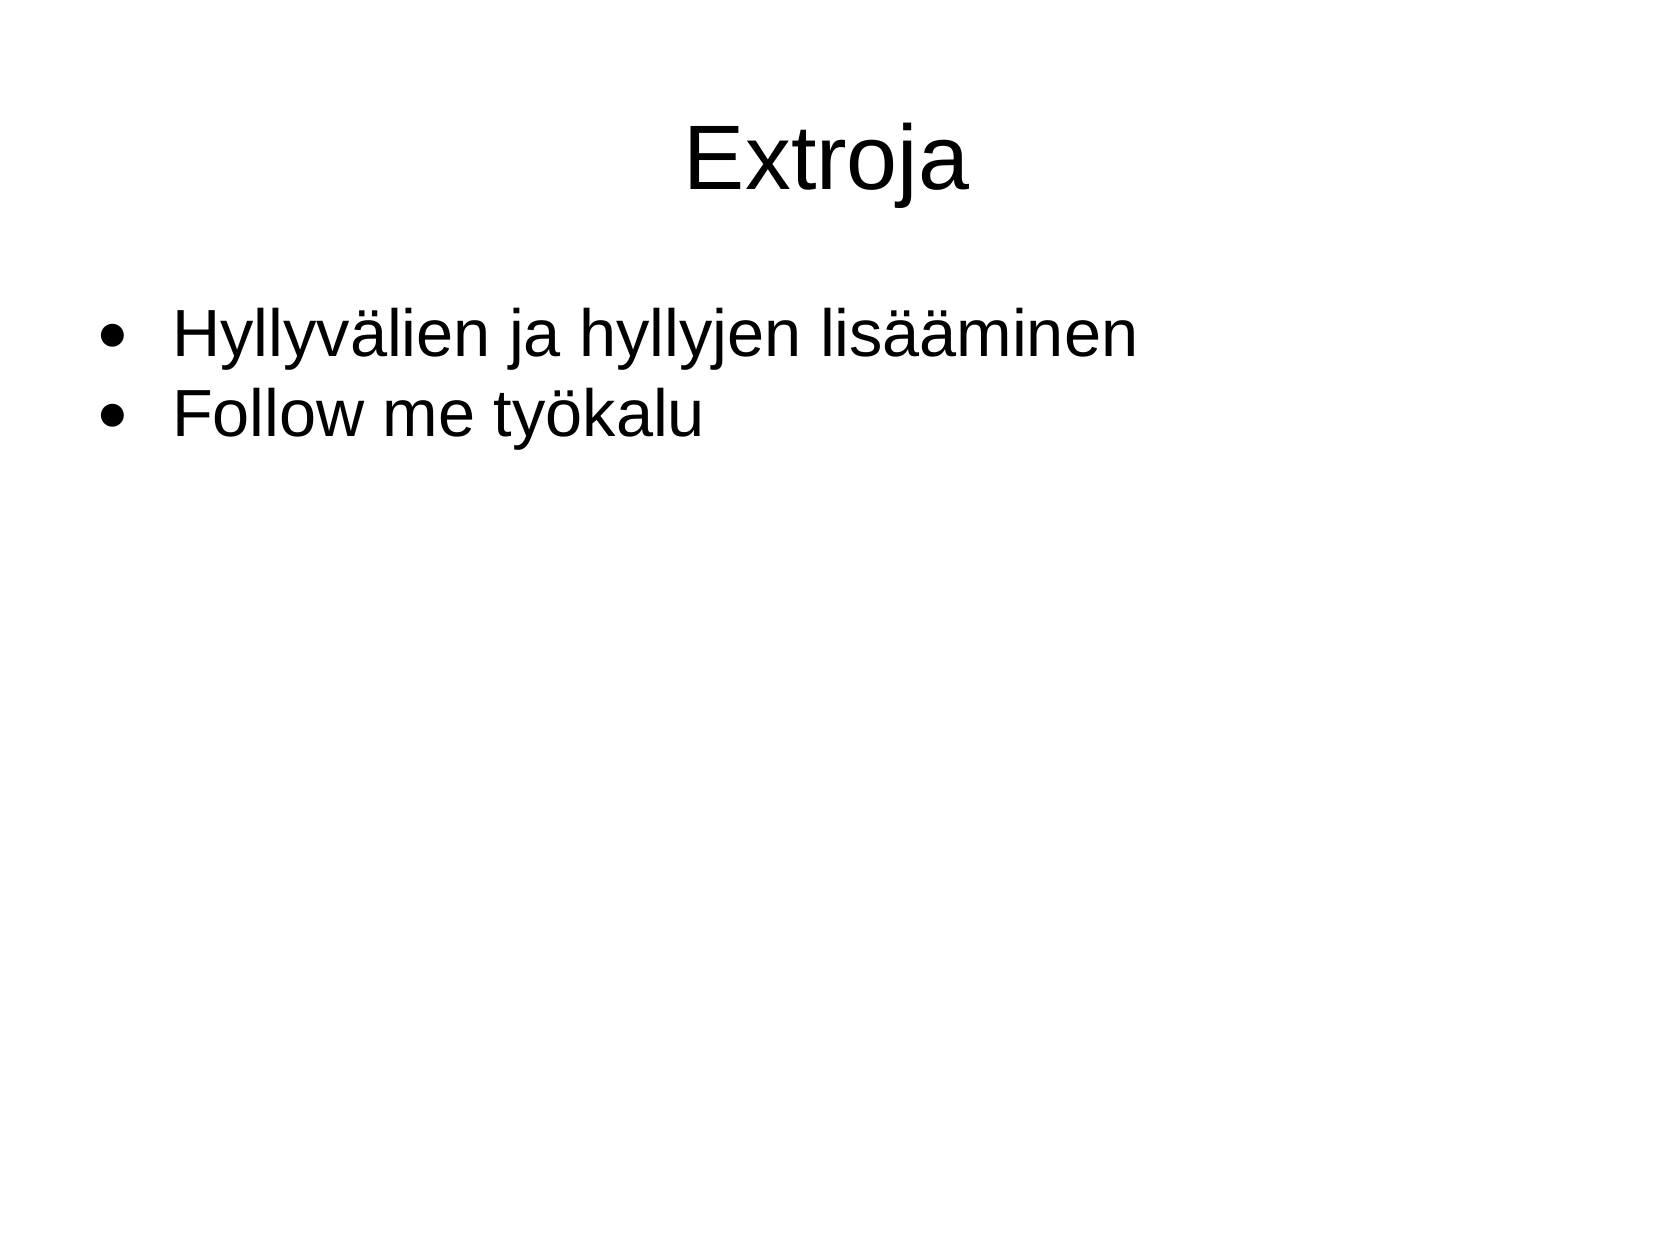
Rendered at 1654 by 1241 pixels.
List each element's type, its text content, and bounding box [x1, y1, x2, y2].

text_box Extroja [82, 49, 1571, 257]
text_box Hyllyvälien ja hyllyjen lisääminen Follow me työkalu [82, 290, 1571, 1010]
